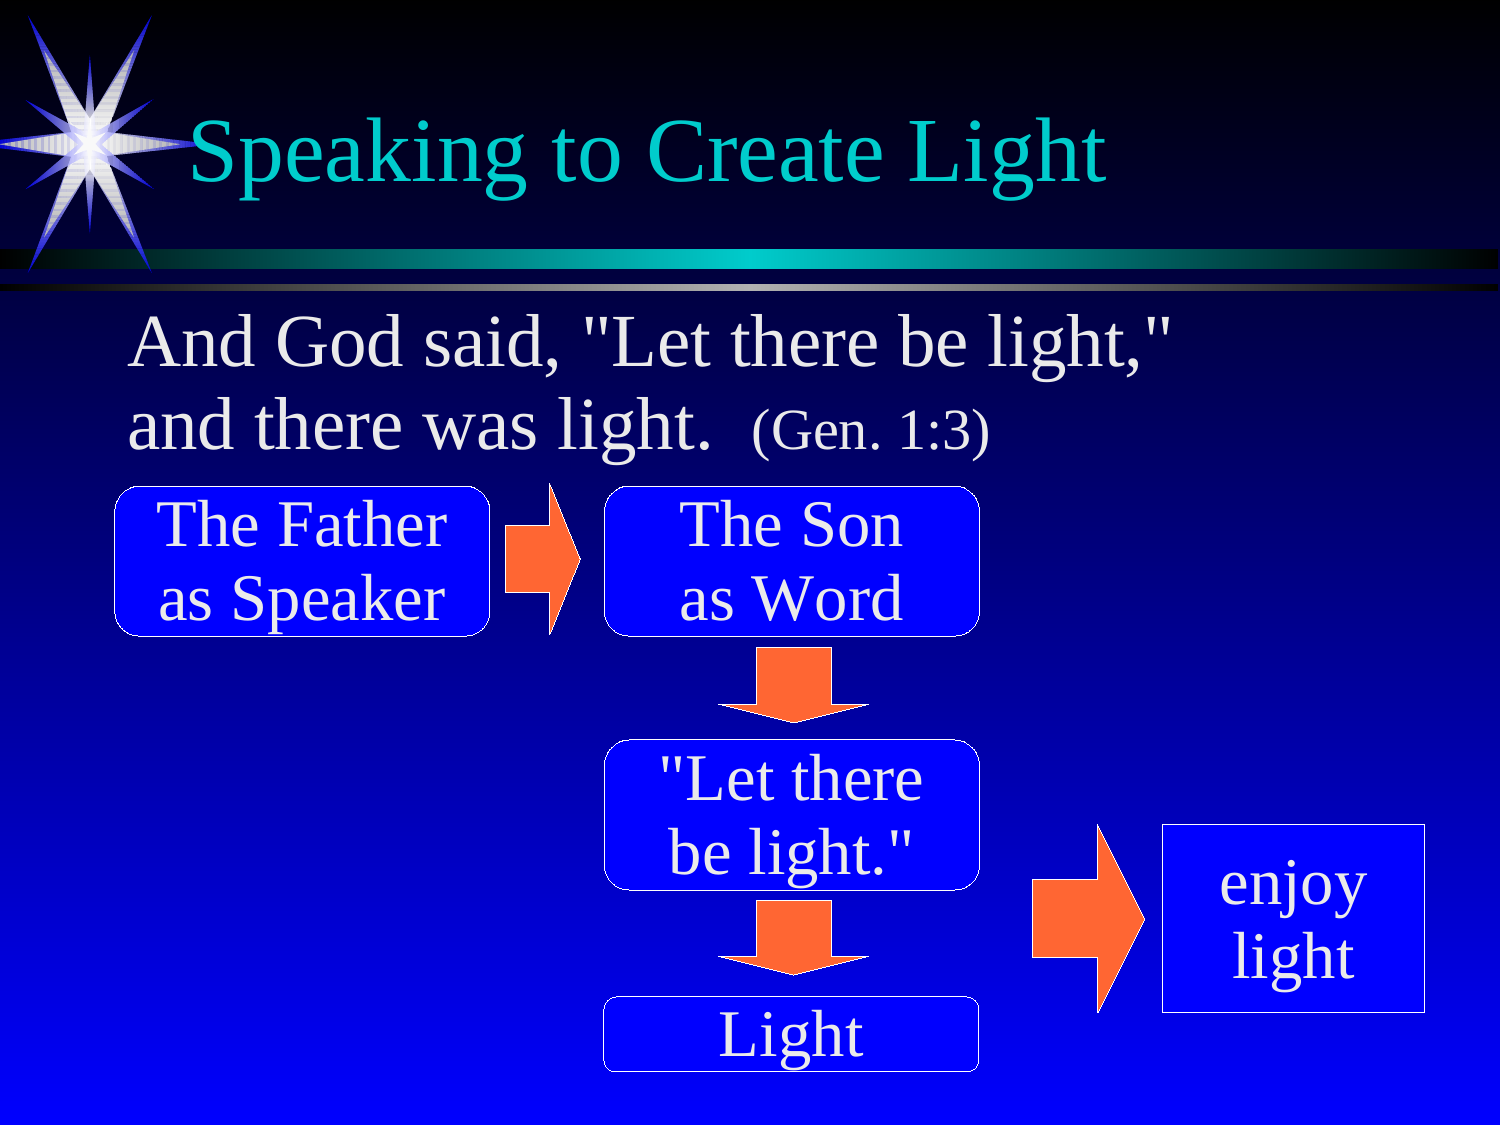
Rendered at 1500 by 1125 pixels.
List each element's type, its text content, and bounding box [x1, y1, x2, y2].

text_box [1032, 824, 1145, 1013]
title Speaking to Create Light [187, 56, 1463, 244]
text_box enjoy light [1162, 824, 1425, 1013]
text_box [505, 483, 581, 635]
text_box [718, 647, 869, 723]
text_box The Son as Word [604, 486, 980, 637]
text_box The Father as Speaker [114, 486, 490, 637]
text_box And God said, "Let there be light," and there was light. (Gen. 1:3) [112, 292, 1276, 474]
text_box Light [603, 996, 979, 1072]
text_box [718, 900, 869, 976]
text_box "Let there be light." [604, 739, 980, 891]
